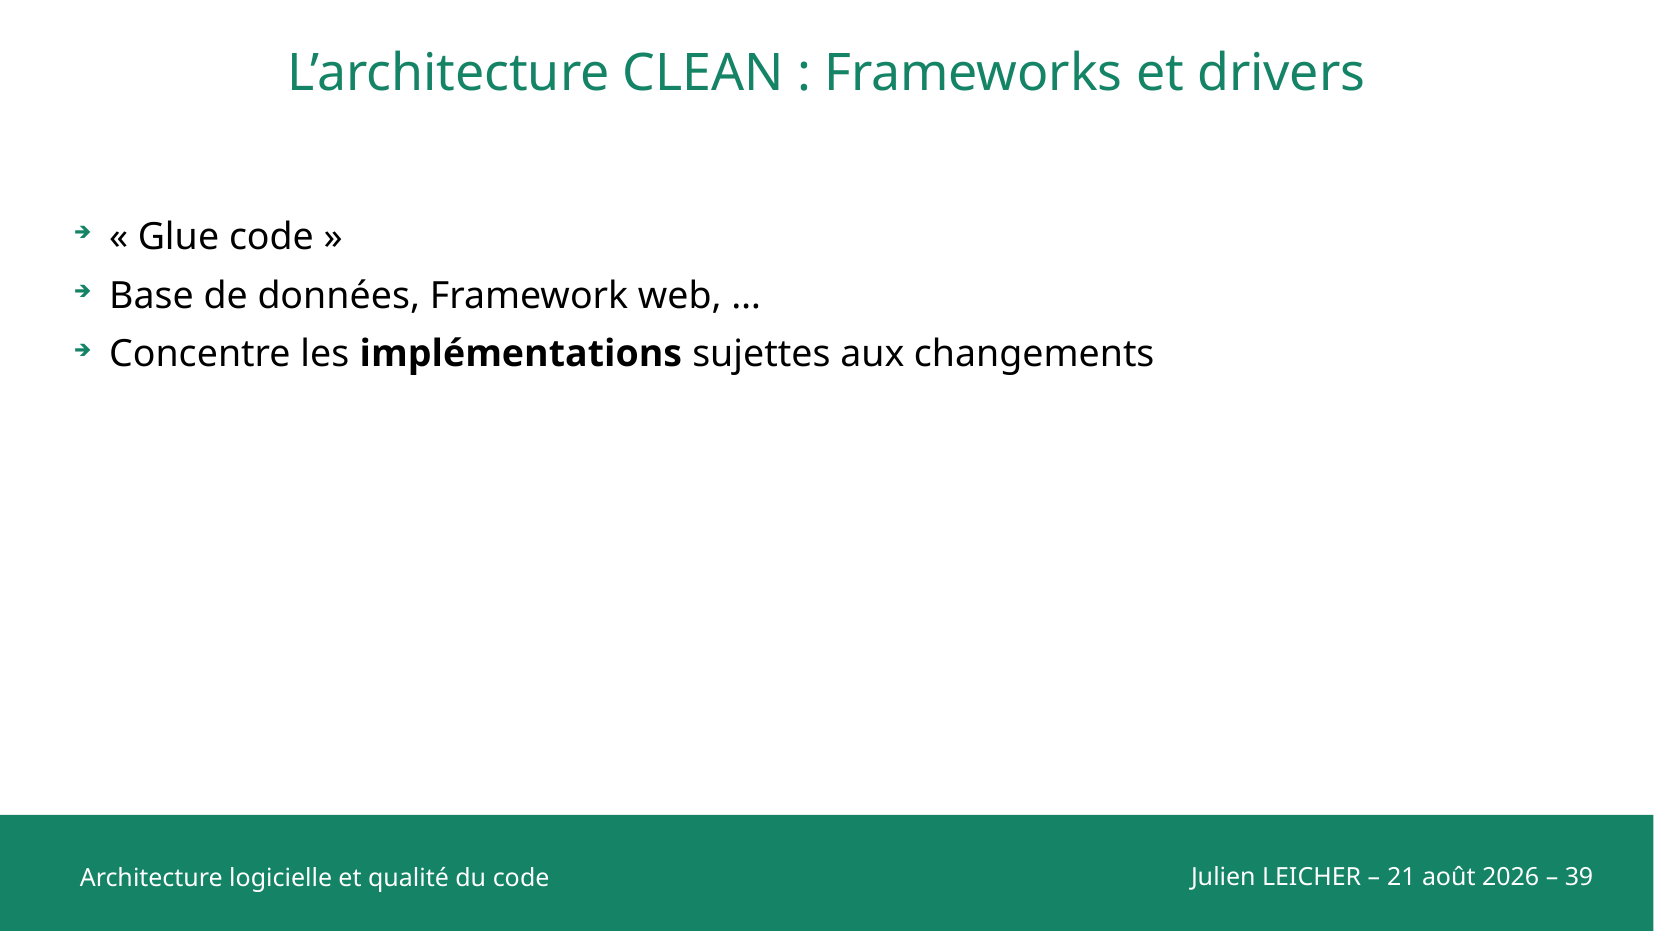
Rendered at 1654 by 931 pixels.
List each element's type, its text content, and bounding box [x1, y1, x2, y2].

text_box « Glue code » Base de données, Framework web, … Concentre les implémentations sujettes aux changements [59, 194, 1595, 678]
text_box Julien LEICHER – 7 mars 2022 – <numéro> [0, 814, 1654, 931]
text_box Architecture logicielle et qualité du code [64, 852, 798, 898]
text_box L’architecture CLEAN : Frameworks et drivers [0, 27, 1654, 113]
